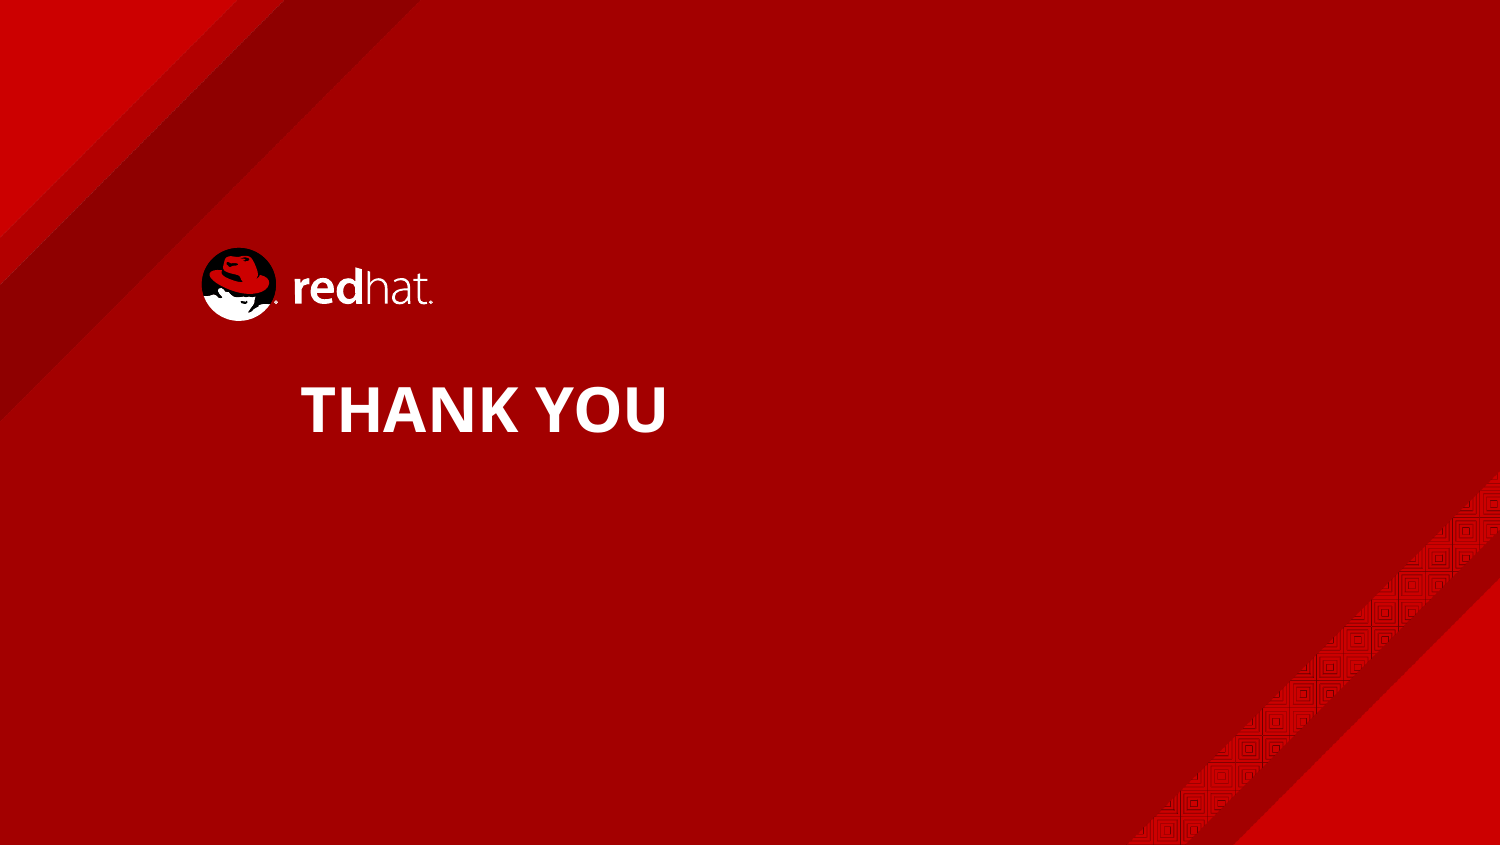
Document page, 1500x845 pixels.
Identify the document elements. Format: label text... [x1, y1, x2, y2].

title THANK YOU [300, 366, 1291, 526]
picture [0, 0, 1500, 845]
